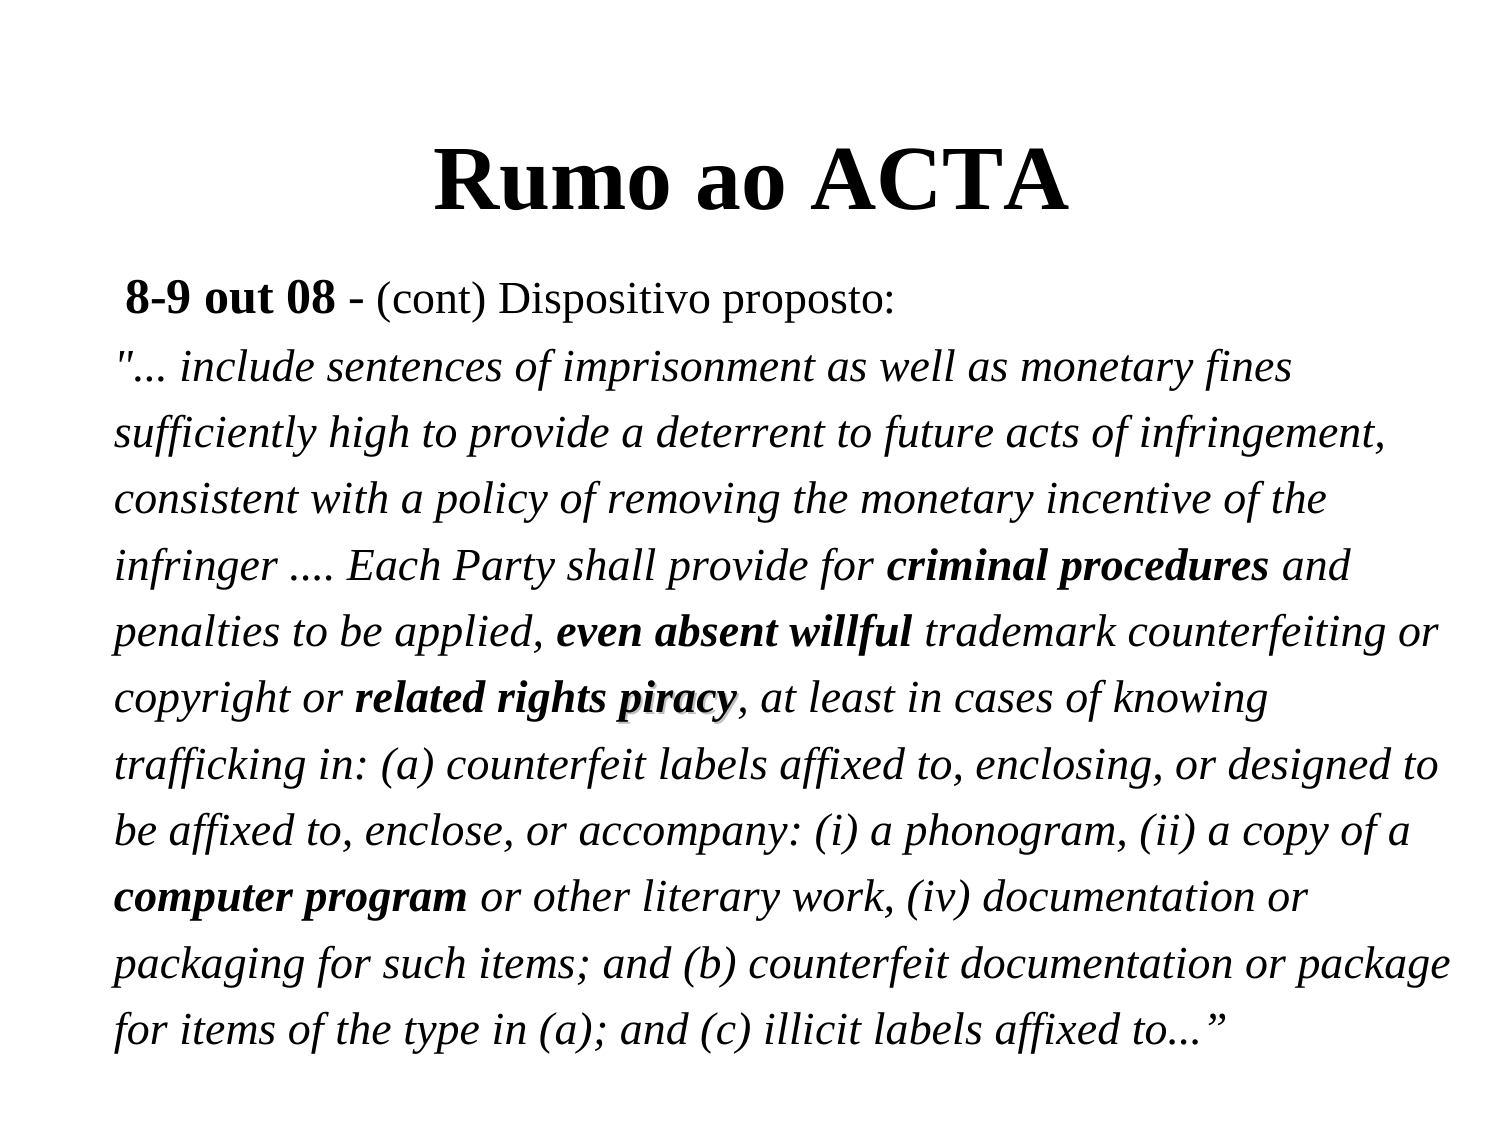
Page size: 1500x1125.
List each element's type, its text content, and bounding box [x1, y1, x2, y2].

title Rumo ao ACTA [87, 52, 1416, 307]
text_box 8-9 out 08 - (cont) Dispositivo proposto: "... include sentences of imprisonment as well as monetary fines sufficiently high to provide a deterrent to future acts of infringement, consistent with a policy of removing the monetary incentive of the infringer .... Each Party shall provide for criminal procedures and penalties to be applied, even absent willful trademark counterfeiting or copyright or related rights piracy, at least in cases of knowing trafficking in: (a) counterfeit labels affixed to, enclosing, or designed to be affixed to, enclose, or accompany: (i) a phonogram, (ii) a copy of a computer program or other literary work, (iv) documentation or packaging for such items; and (b) counterfeit documentation or package for items of the type in (a); and (c) illicit labels affixed to...” [98, 245, 1478, 1063]
